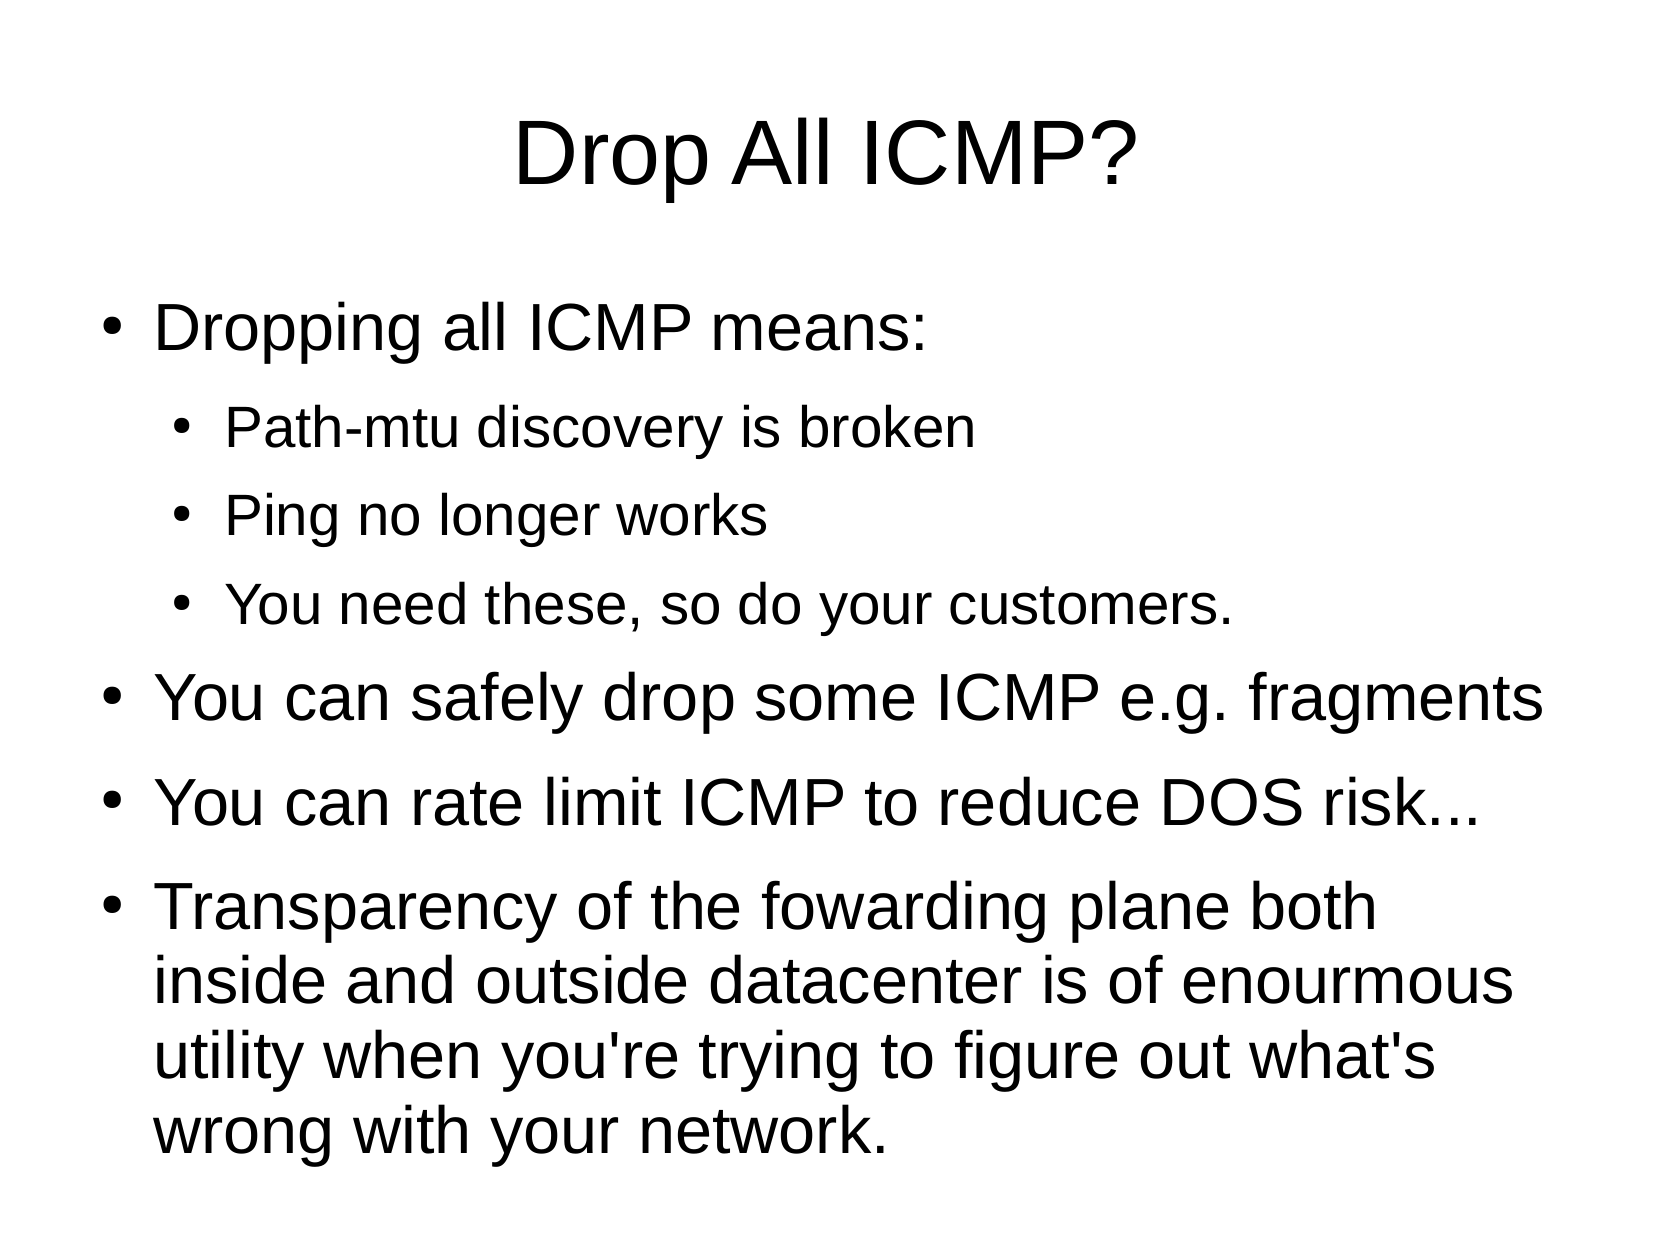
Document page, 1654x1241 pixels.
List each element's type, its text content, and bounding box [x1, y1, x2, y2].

title Drop All ICMP? [82, 49, 1571, 257]
list Dropping all ICMP means: Path-mtu discovery is broken Ping no longer works You need these, so do your customers. You can safely drop some ICMP e.g. fragments You can rate limit ICMP to reduce DOS risk... Transparency of the fowarding plane both inside and outside datacenter is of enourmous utility when you're trying to figure out what's wrong with your network. [82, 290, 1571, 1241]
